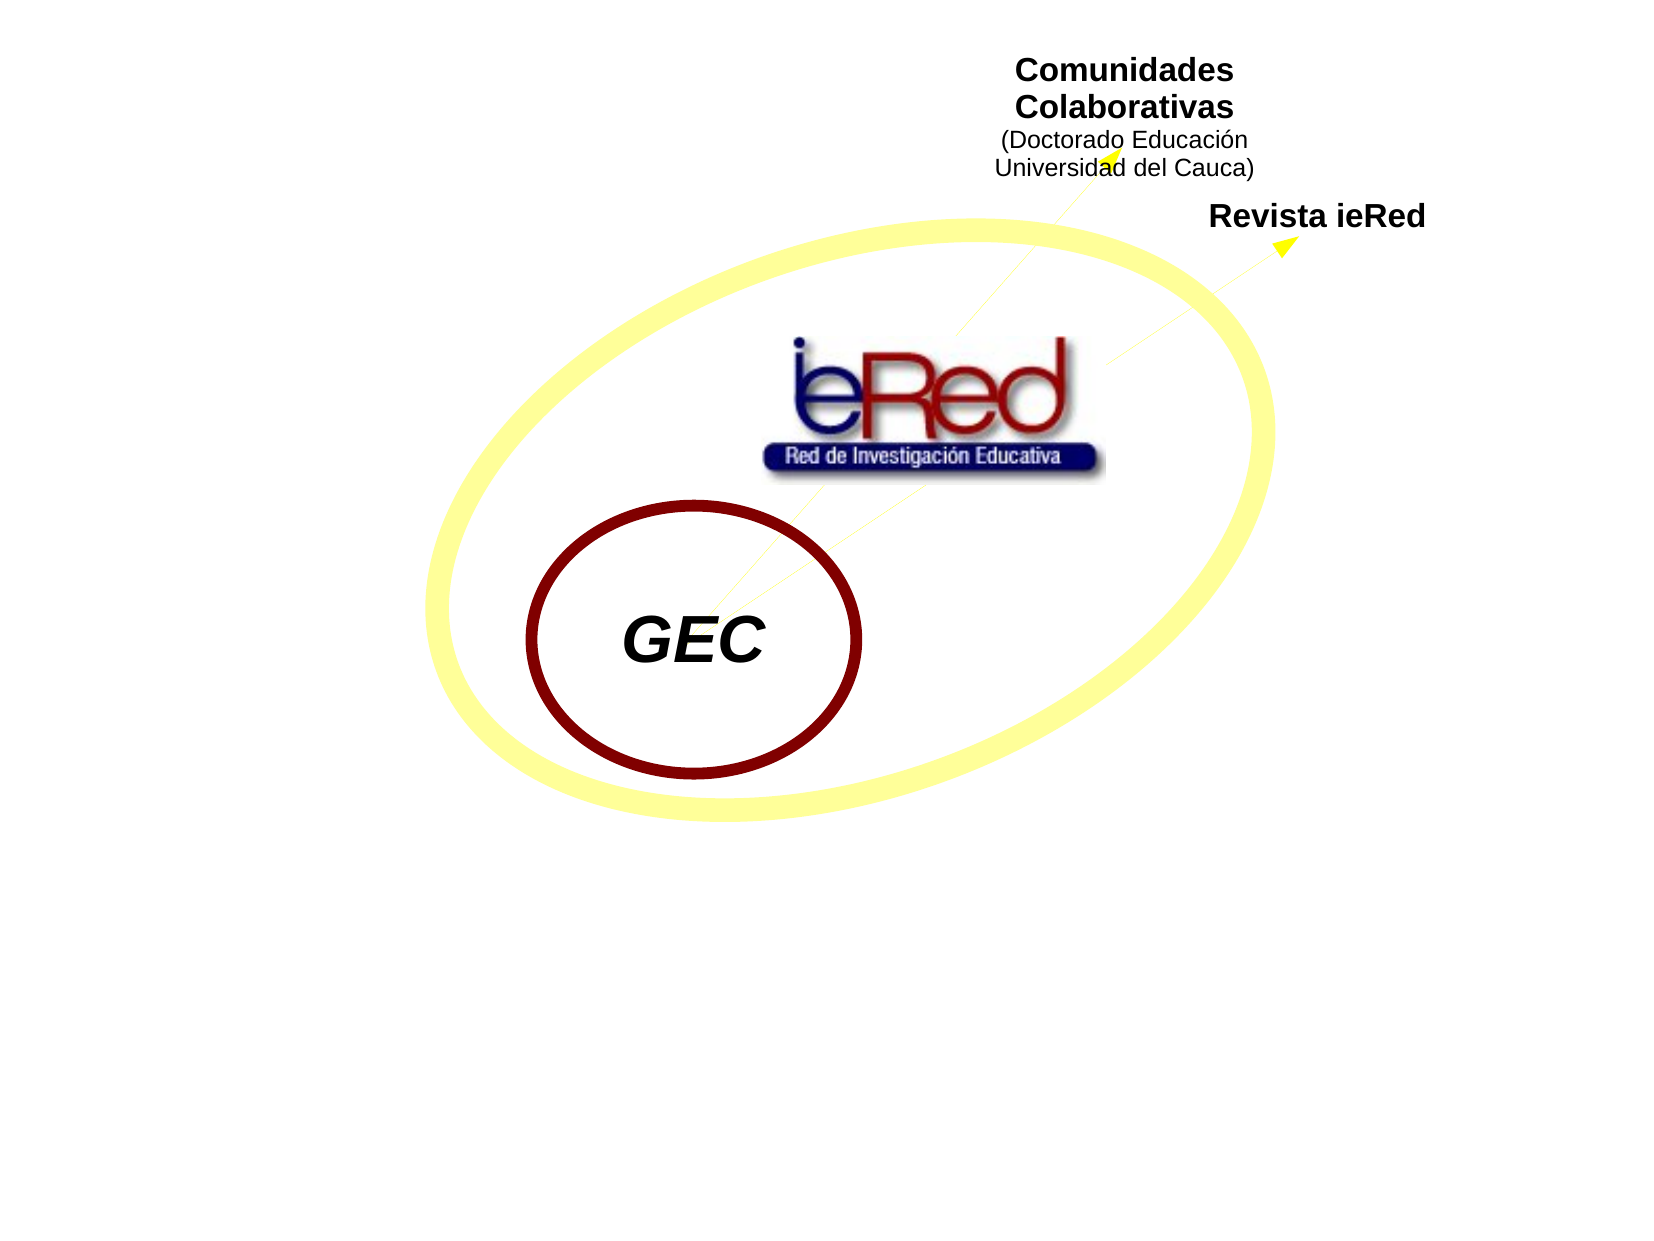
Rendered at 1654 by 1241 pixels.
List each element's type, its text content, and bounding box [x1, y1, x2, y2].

text_box Comunidades Colaborativas (Doctorado Educación Universidad del Cauca) [979, 44, 1270, 190]
text_box Revista ieRed [1194, 190, 1441, 243]
picture [761, 336, 1106, 485]
text_box GEC [531, 505, 857, 774]
